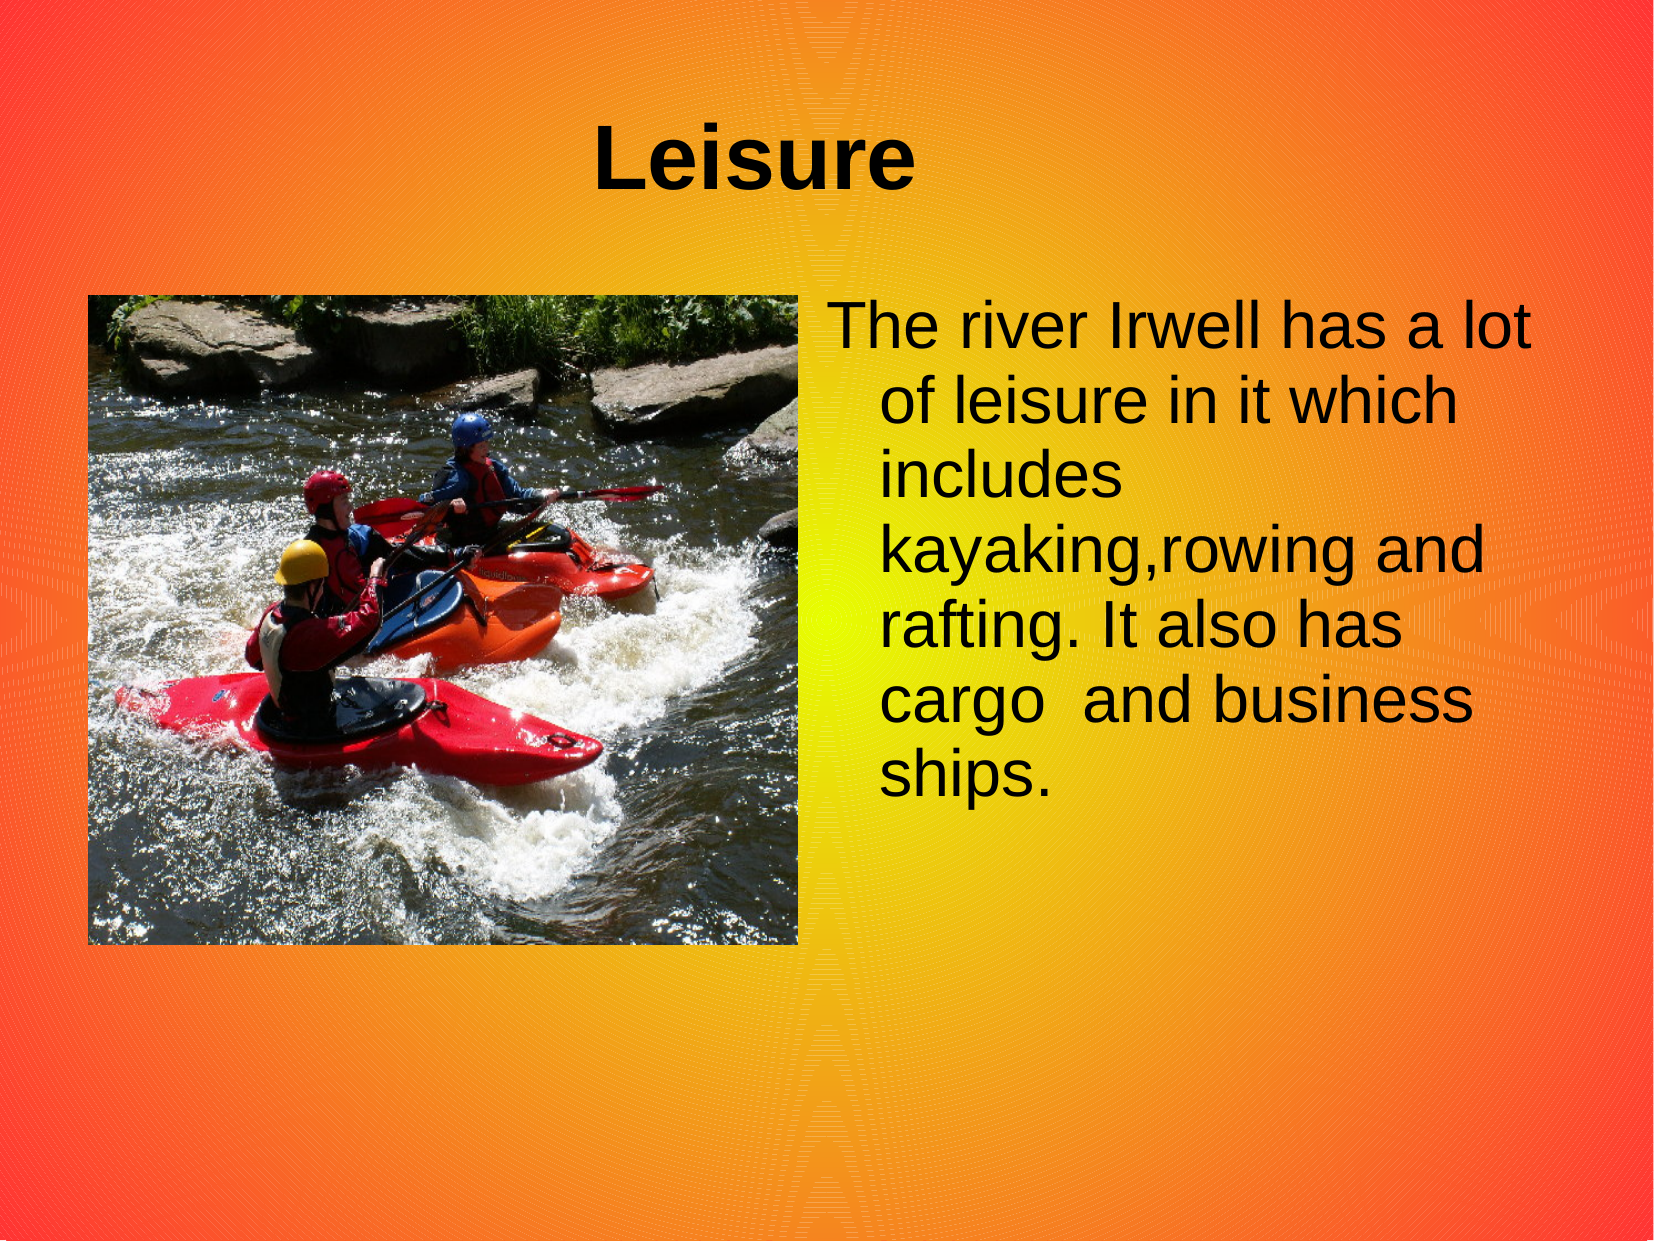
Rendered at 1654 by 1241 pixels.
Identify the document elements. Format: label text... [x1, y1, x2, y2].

list The river Irwell has a lot of leisure in it which includes kayaking,rowing and rafting. It also has cargo and business ships. [808, 287, 1535, 1107]
title Leisure [11, 53, 1500, 262]
chart [82, 290, 809, 1109]
picture [88, 295, 798, 945]
